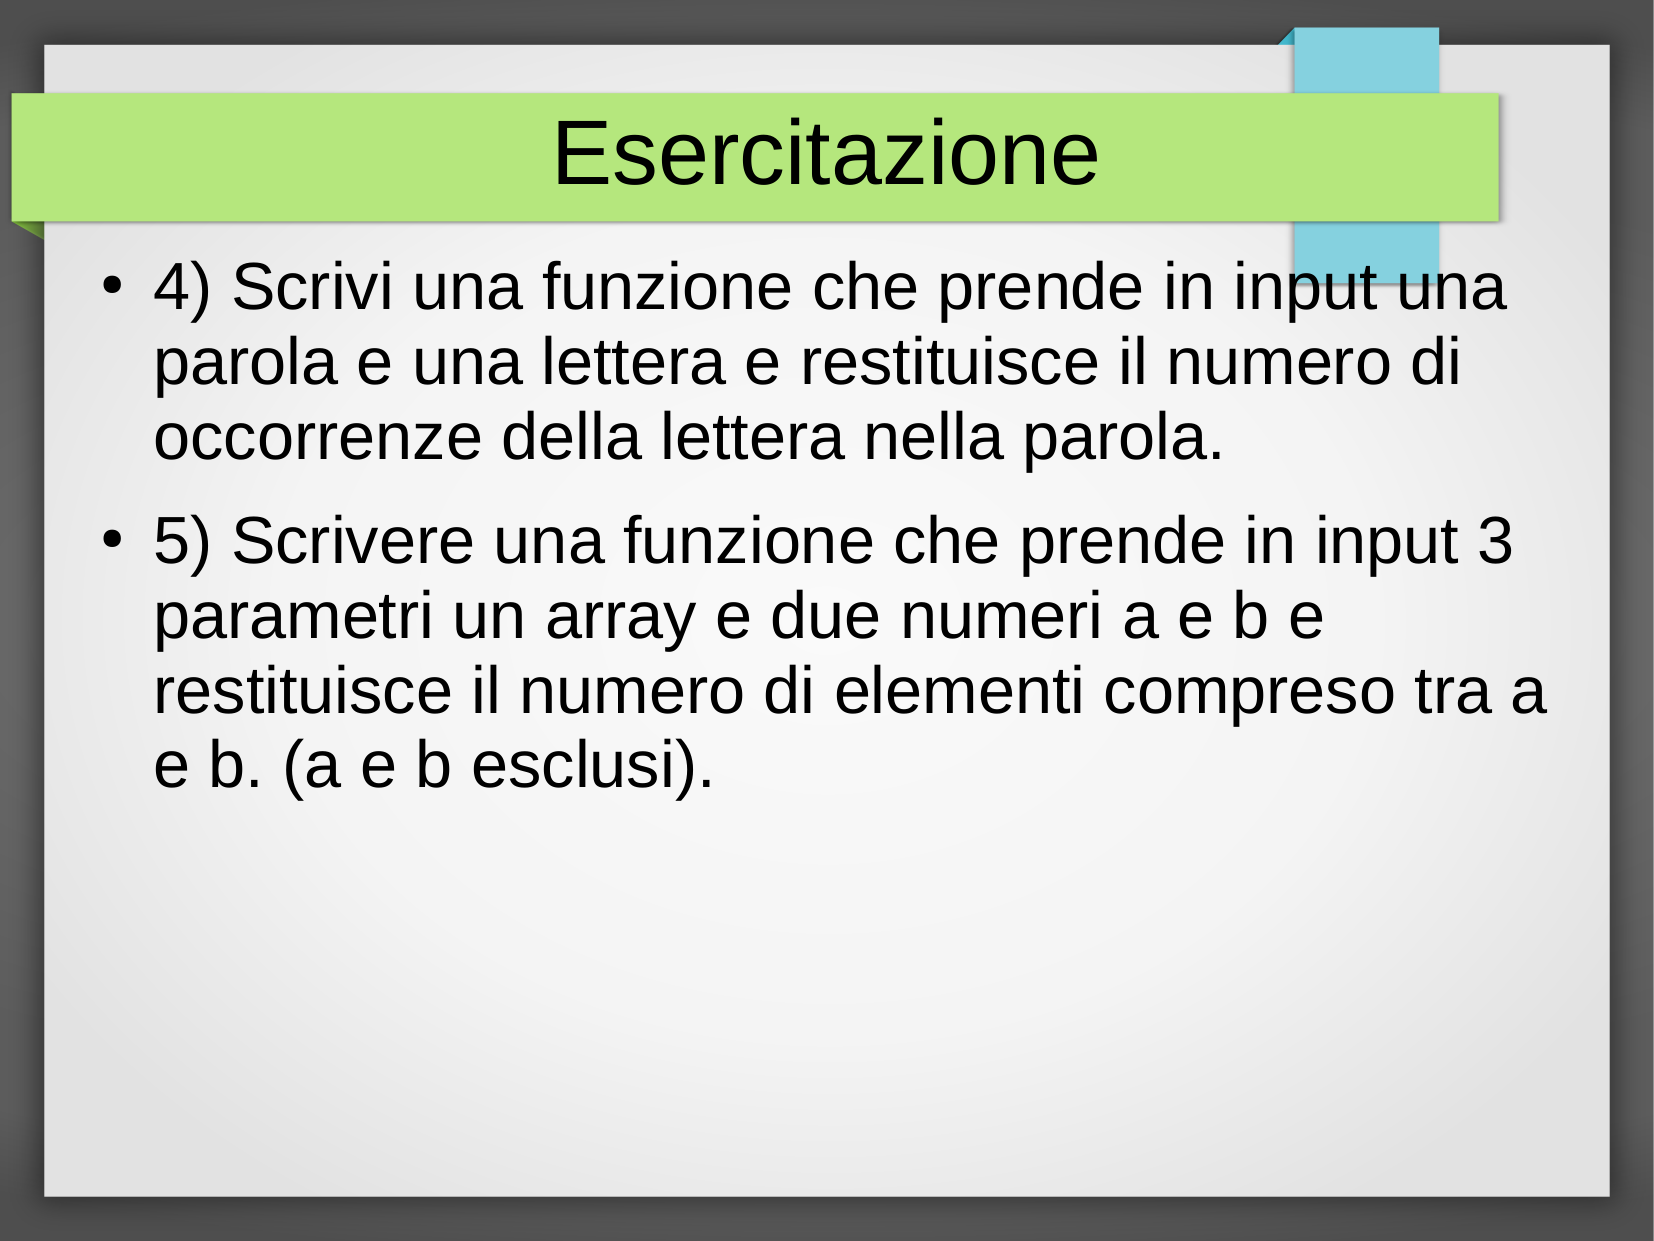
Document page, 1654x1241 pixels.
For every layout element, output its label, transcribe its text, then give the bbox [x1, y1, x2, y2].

list 4) Scrivi una funzione che prende in input una parola e una lettera e restituisce il numero di occorrenze della lettera nella parola. 5) Scrivere una funzione che prende in input 3 parametri un array e due numeri a e b e restituisce il numero di elementi compreso tra a e b. (a e b esclusi). [82, 249, 1571, 969]
title Esercitazione [82, 49, 1571, 249]
picture [0, 0, 1654, 1241]
